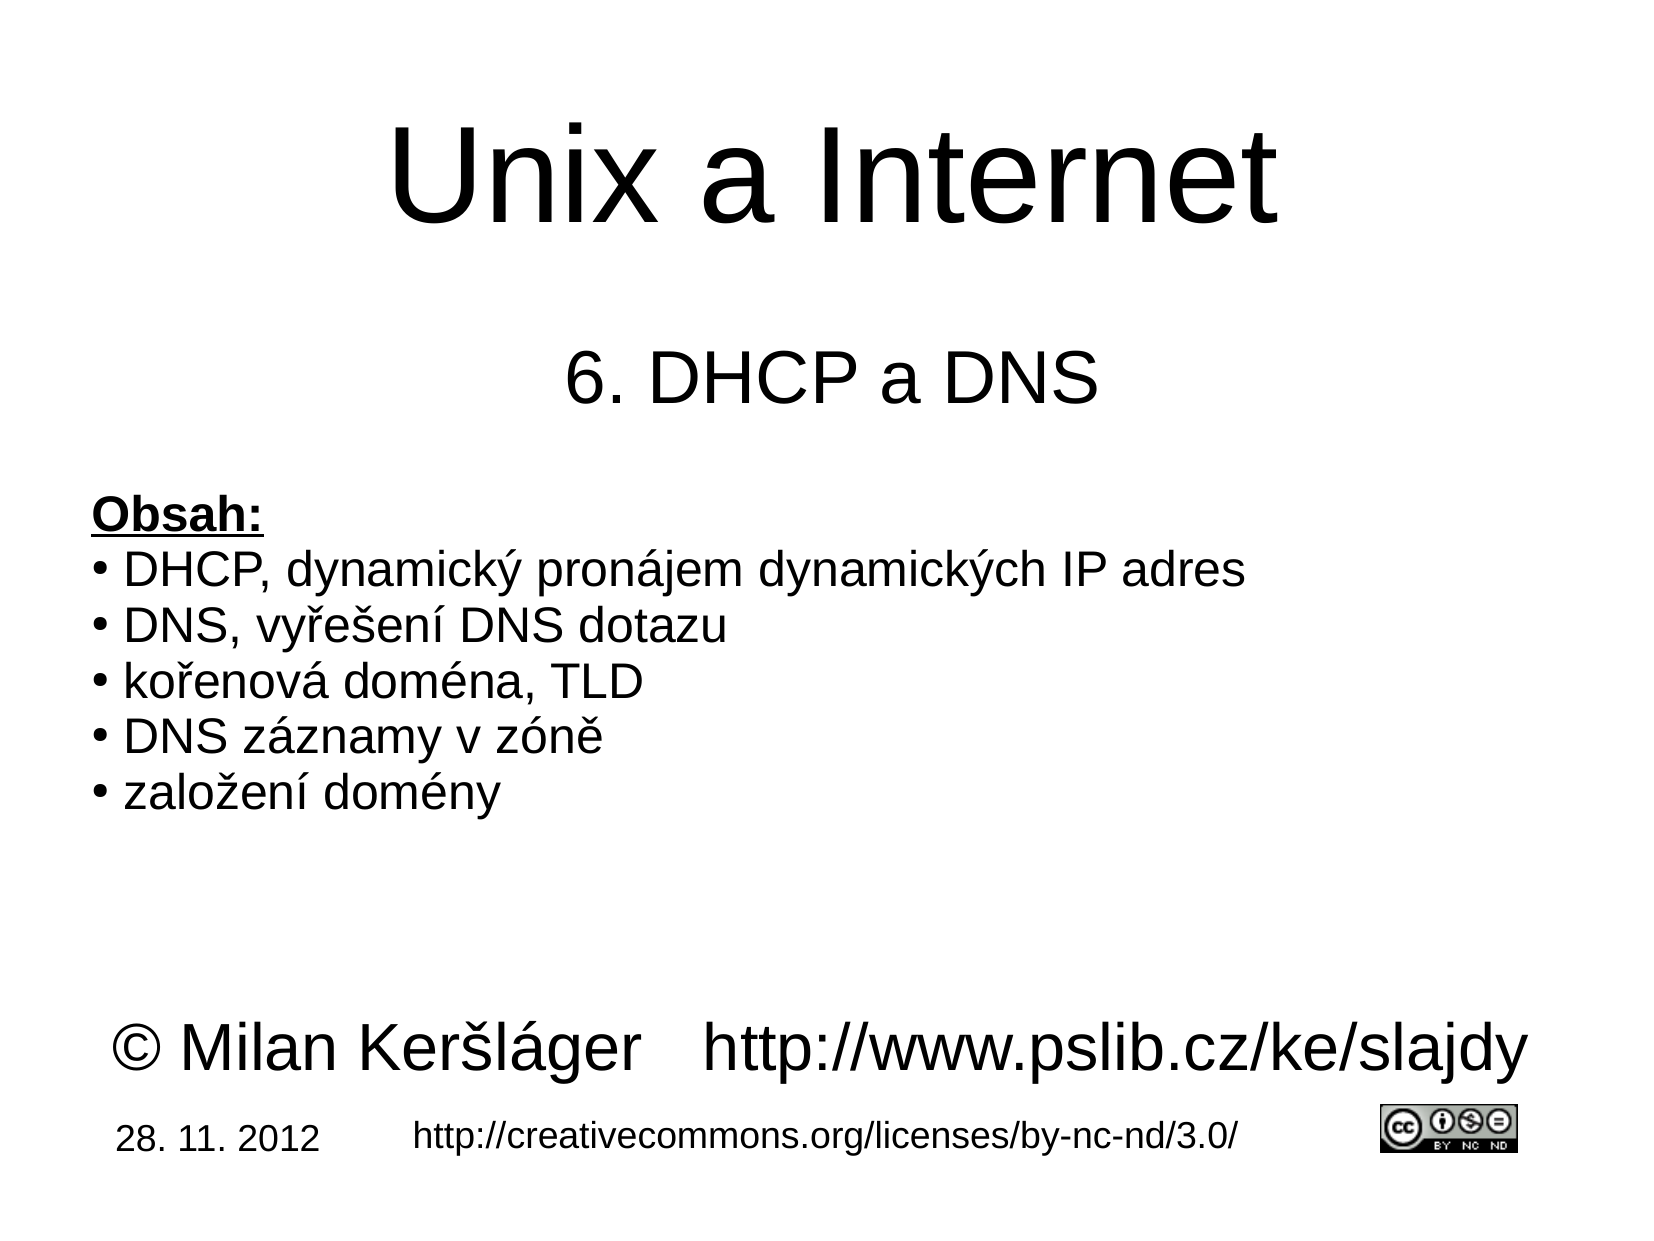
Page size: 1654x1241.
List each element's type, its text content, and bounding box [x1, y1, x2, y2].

list © Milan Keršláger http://www.pslib.cz/ke/slajdy [76, 1009, 1565, 1087]
picture [1380, 1104, 1518, 1153]
title Unix a Internet 6. DHCP a DNS [88, 56, 1577, 461]
text_box http://creativecommons.org/licenses/by-nc-nd/3.0/ [339, 1107, 1313, 1165]
text_box 28.11.2012 [100, 1110, 337, 1168]
text_box Obsah: DHCP, dynamický pronájem dynamických IP adres DNS, vyřešení DNS dotazu kořenová doména, TLD DNS záznamy v zóně založení domény [76, 478, 1583, 828]
